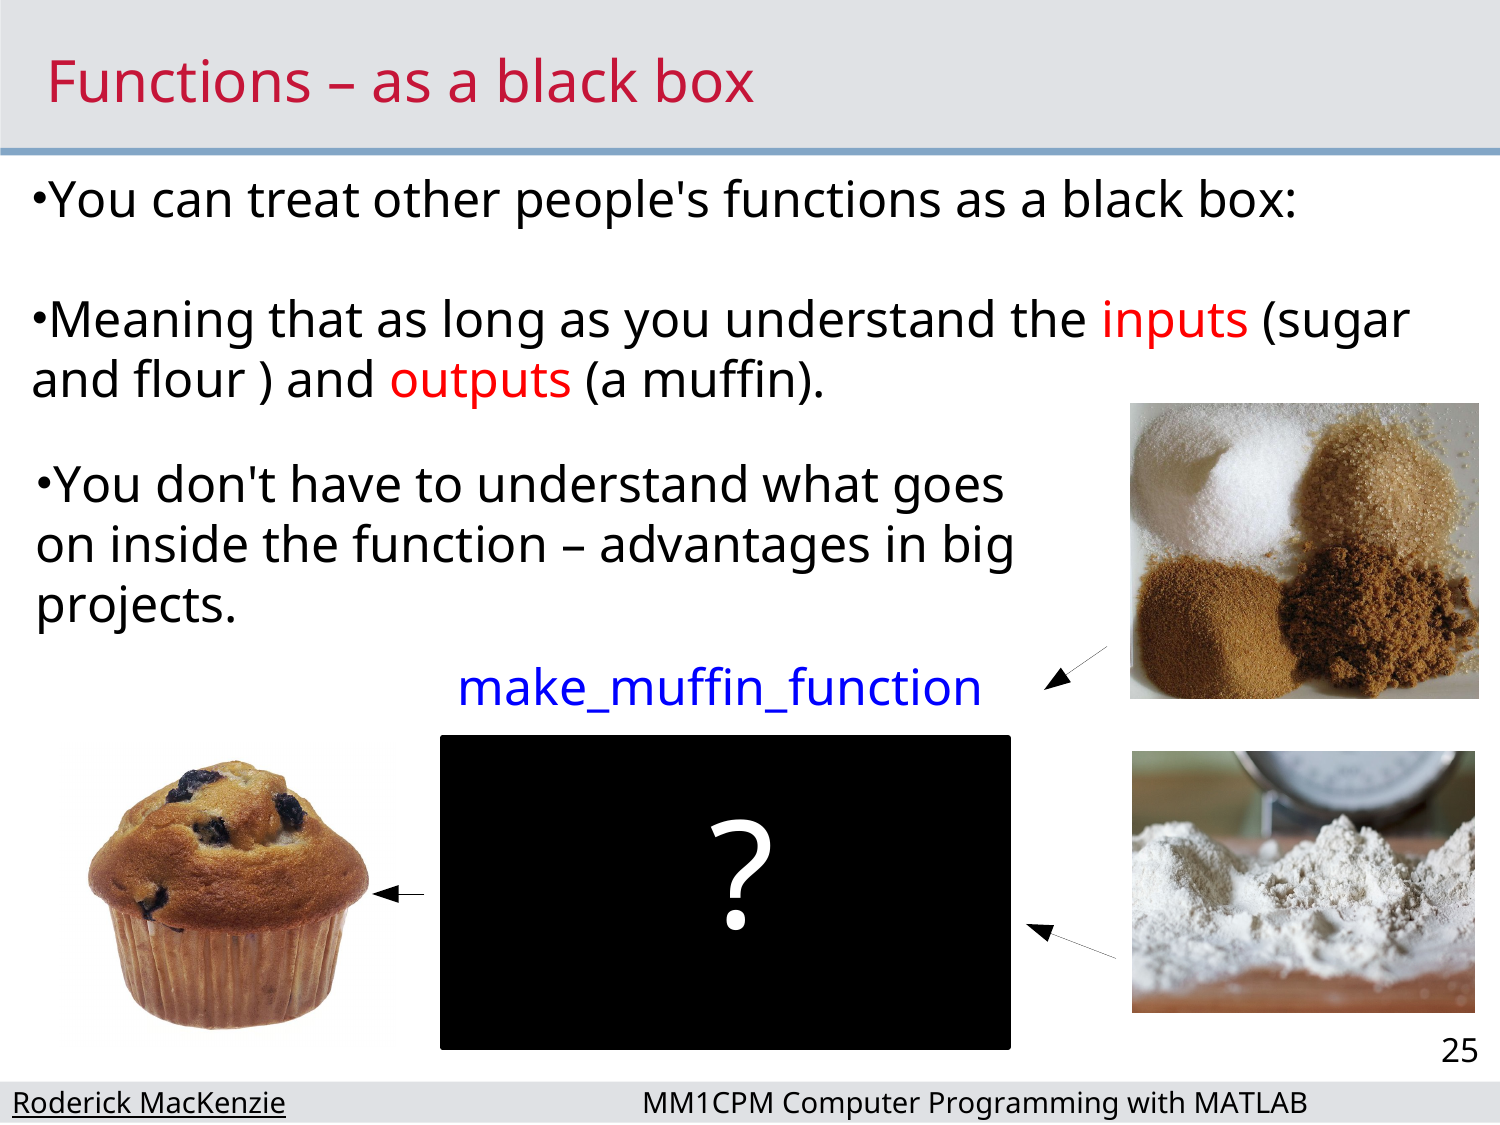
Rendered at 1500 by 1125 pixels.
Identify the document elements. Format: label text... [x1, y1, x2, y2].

text_box <number> [1426, 1022, 1500, 1092]
text_box [442, 738, 1009, 1047]
picture [59, 742, 396, 1047]
picture [1130, 403, 1479, 699]
text_box You can treat other people's functions as a black box: Meaning that as long as you understand the inputs (sugar and flour ) and outputs (a muffin). [16, 160, 1500, 596]
title Functions – as a black box [31, 27, 1261, 132]
picture [1132, 751, 1475, 1013]
text_box You don't have to understand what goes on inside the function – advantages in big projects. [20, 445, 1077, 641]
text_box make_muffin_function [413, 647, 1028, 723]
text_box ? [641, 771, 812, 966]
